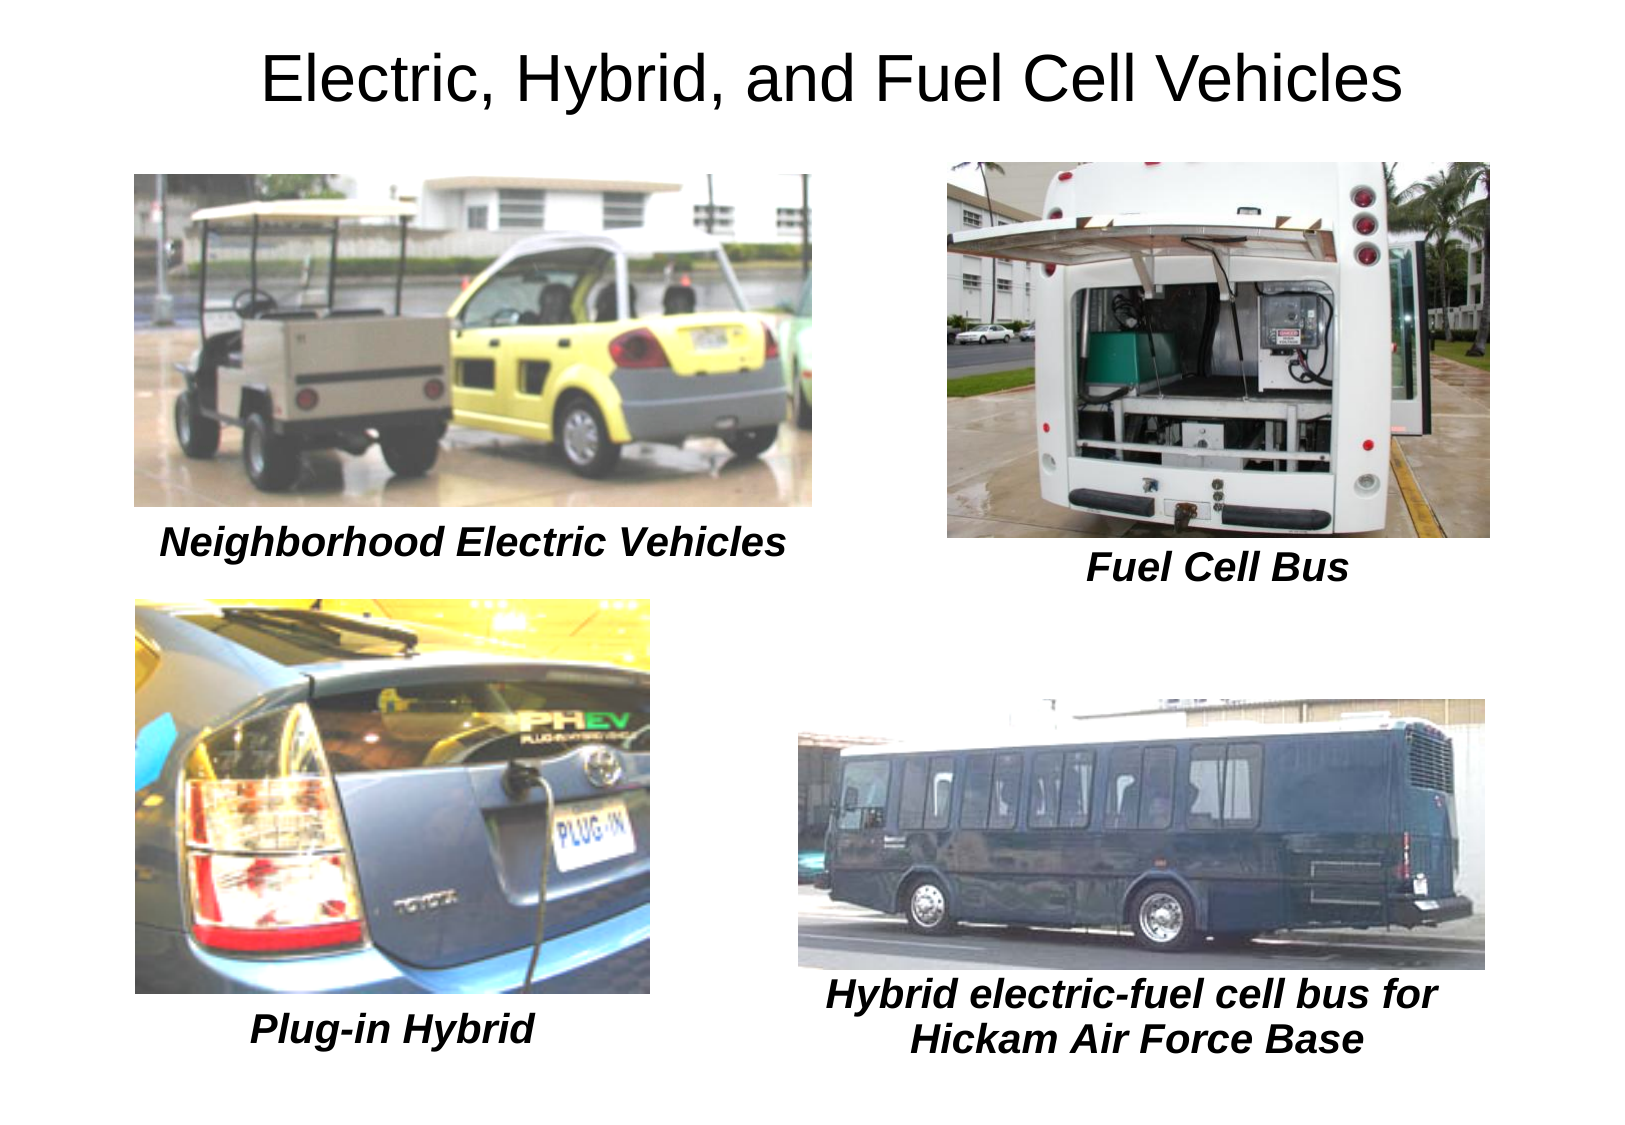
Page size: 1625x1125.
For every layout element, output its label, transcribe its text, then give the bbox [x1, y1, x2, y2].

picture [134, 174, 812, 507]
text_box Plug-in Hybrid [135, 999, 650, 1060]
title Electric, Hybrid, and Fuel Cell Vehicles [40, 0, 1625, 150]
text_box Hybrid electric-fuel cell bus for Hickam Air Force Base [798, 970, 1477, 1038]
text_box Fuel Cell Bus [947, 537, 1489, 610]
text_box Neighborhood Electric Vehicles [134, 512, 813, 575]
picture [947, 162, 1490, 538]
picture [135, 600, 650, 995]
picture [798, 699, 1485, 970]
